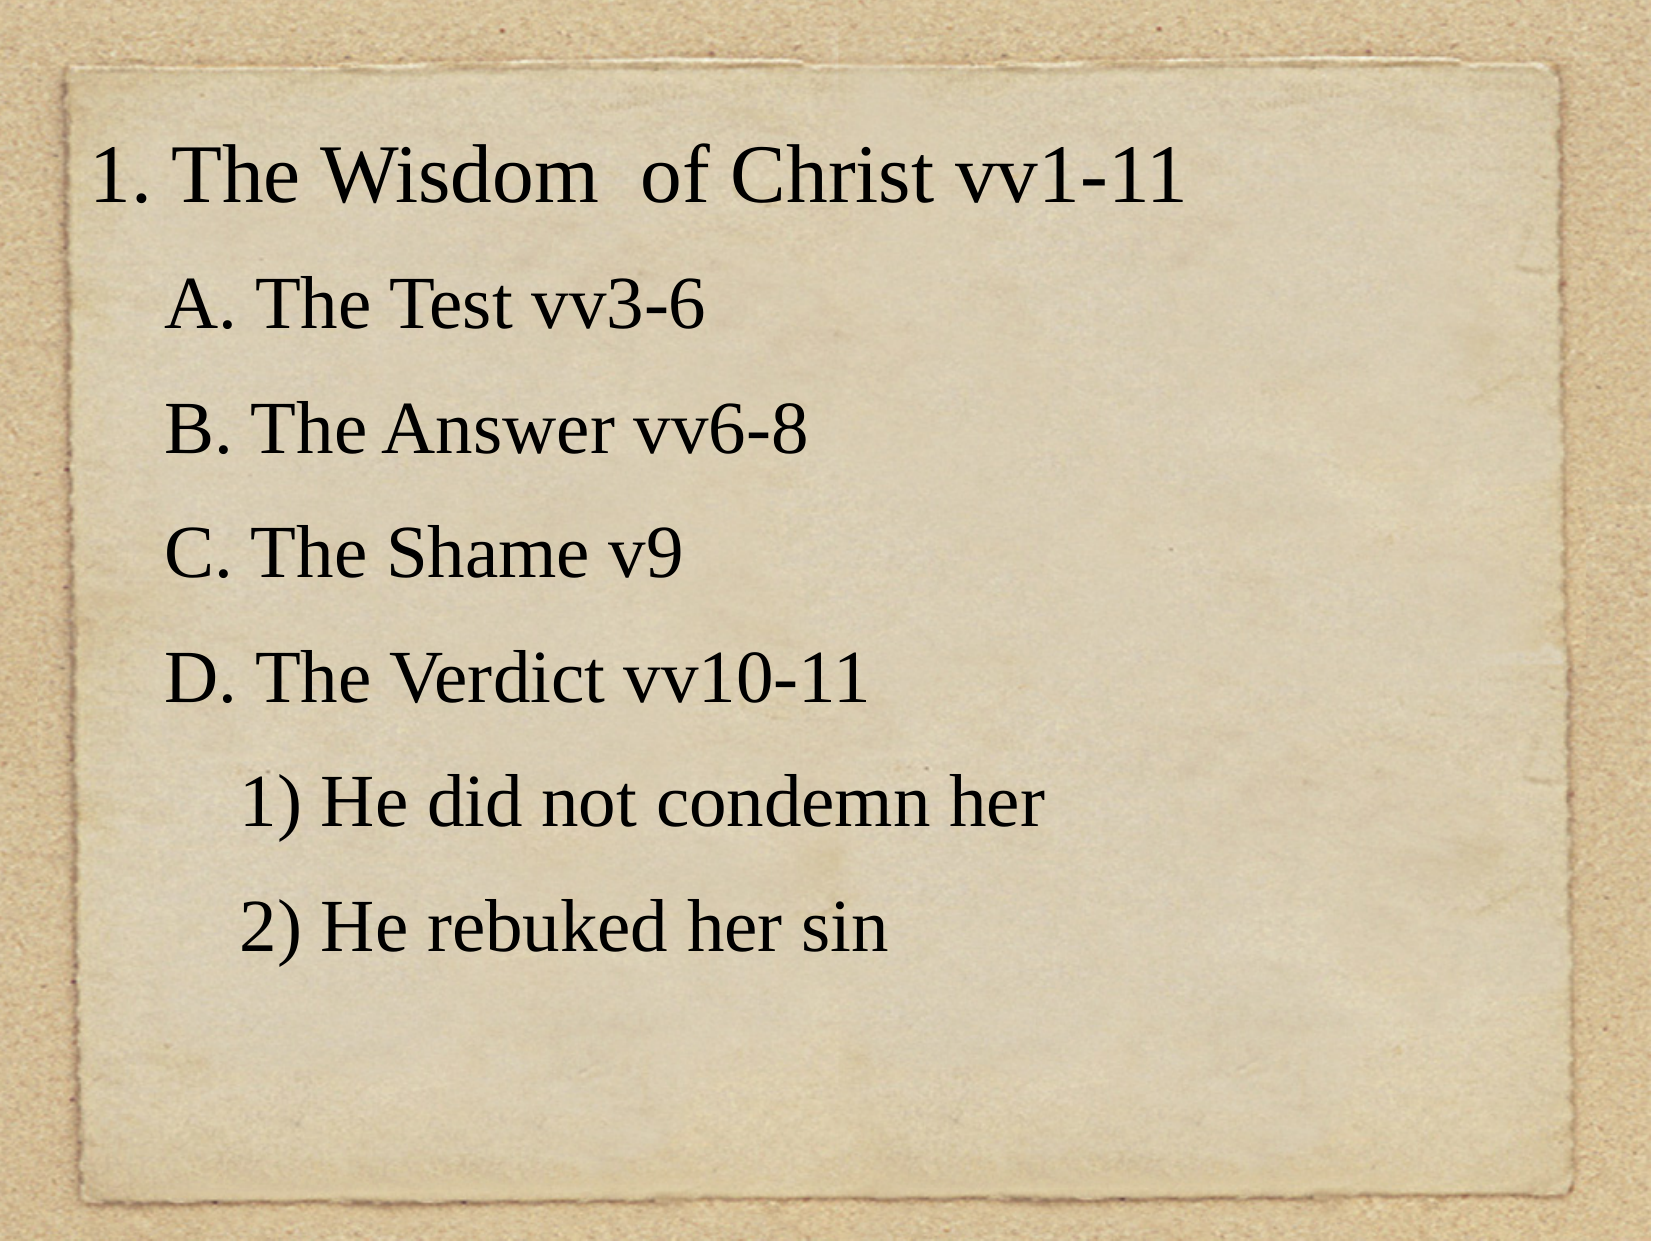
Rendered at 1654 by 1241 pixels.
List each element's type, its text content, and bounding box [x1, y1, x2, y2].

text_box 1. The Wisdom of Christ vv1-11 A. The Test vv3-6 B. The Answer vv6-8 C. The Shame v9 D. The Verdict vv10-11 1) He did not condemn her 2) He rebuked her sin [75, 75, 1576, 1201]
picture [0, 0, 1651, 1241]
